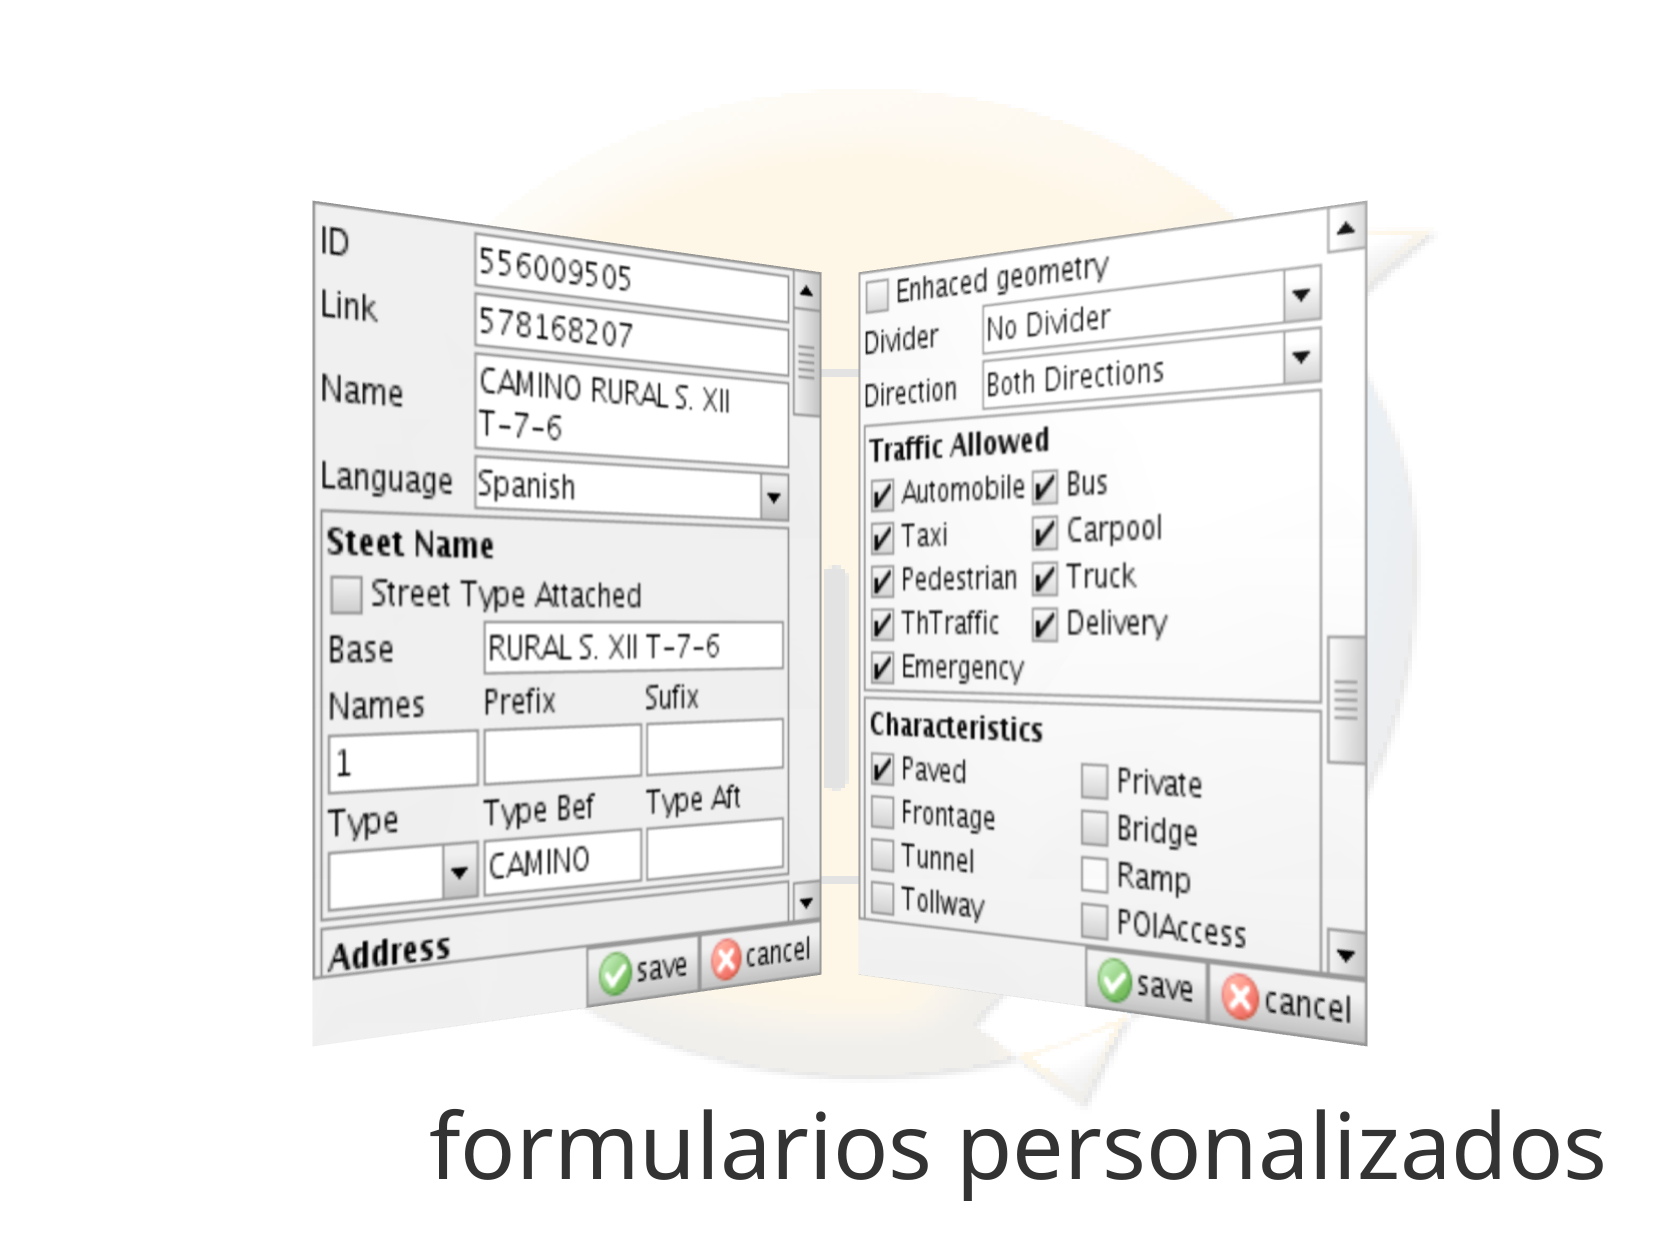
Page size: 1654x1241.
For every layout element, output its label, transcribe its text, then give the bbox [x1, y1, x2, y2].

text_box formularios personalizados [295, 1077, 1625, 1211]
picture [310, 198, 824, 1049]
picture [856, 198, 1370, 1049]
